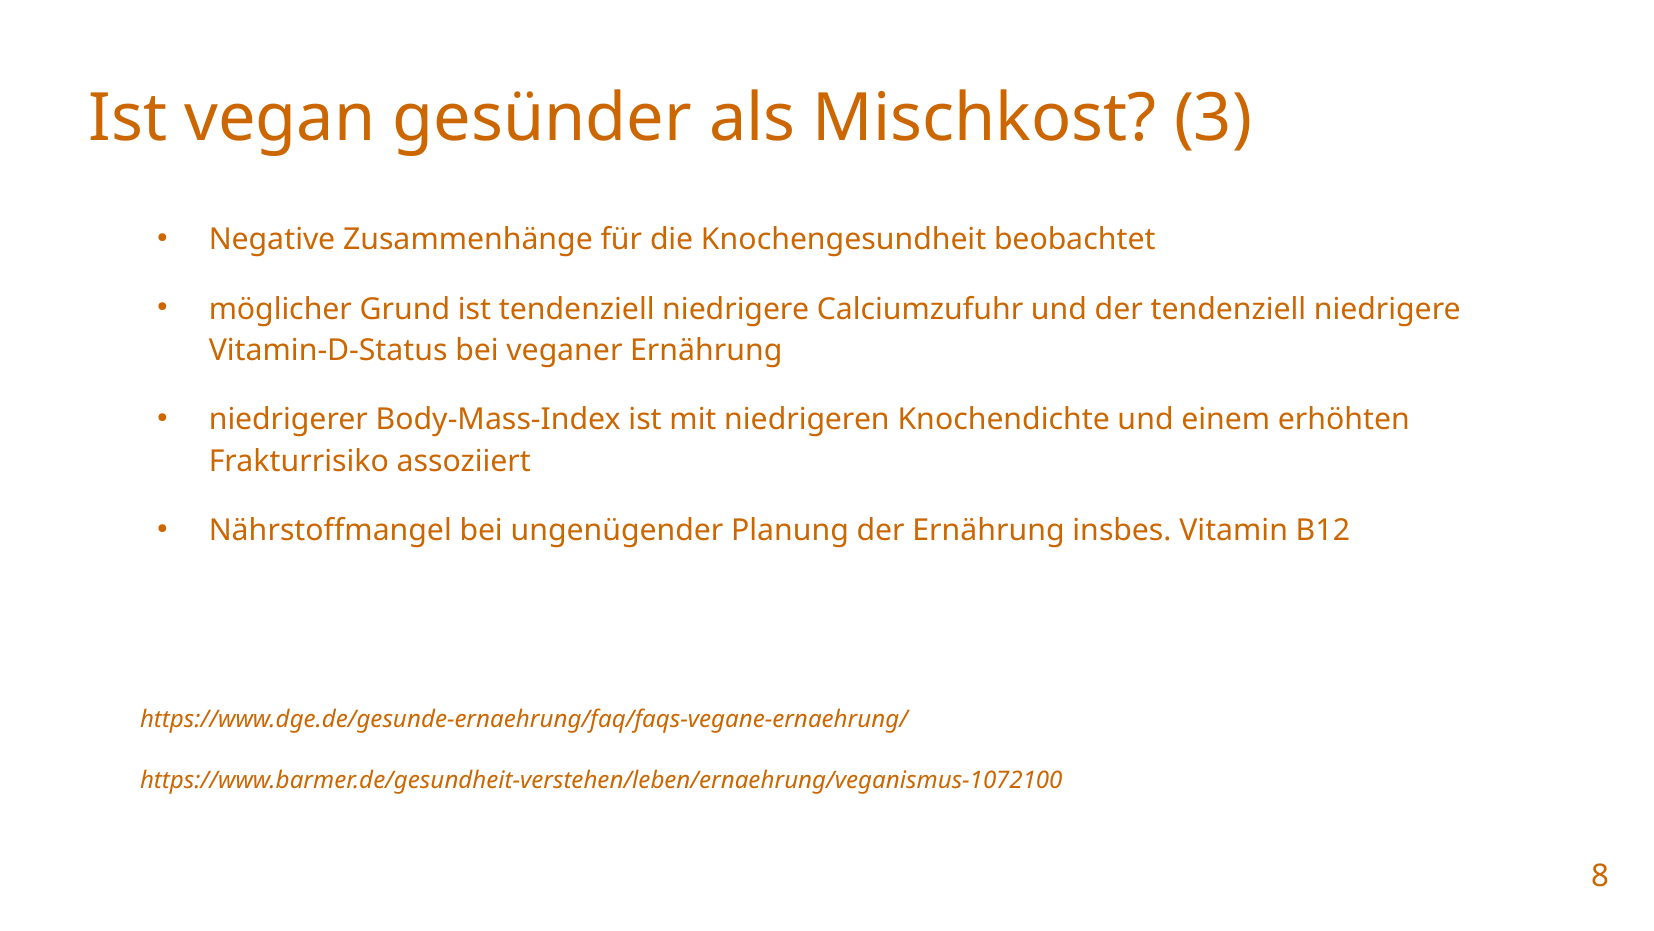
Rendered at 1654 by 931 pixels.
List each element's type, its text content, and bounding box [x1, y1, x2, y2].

title Ist vegan gesünder als Mischkost? (3) [88, 37, 1489, 193]
list Negative Zusammenhänge für die Knochengesundheit beobachtet möglicher Grund ist tendenziell niedrigere Calciumzufuhr und der tendenziell niedrigere Vitamin-D-Status bei veganer Ernährung niedrigerer Body-Mass-Index ist mit niedrigeren Knochendichte und einem erhöhten Frakturrisiko assoziiert Nährstoffmangel bei ungenügender Planung der Ernährung insbes. Vitamin B12 https://www.dge.de/gesunde-ernaehrung/faq/faqs-vegane-ernaehrung/ https://www.barmer.de/gesundheit-verstehen/leben/ernaehrung/veganismus-1072100 [82, 217, 1571, 798]
